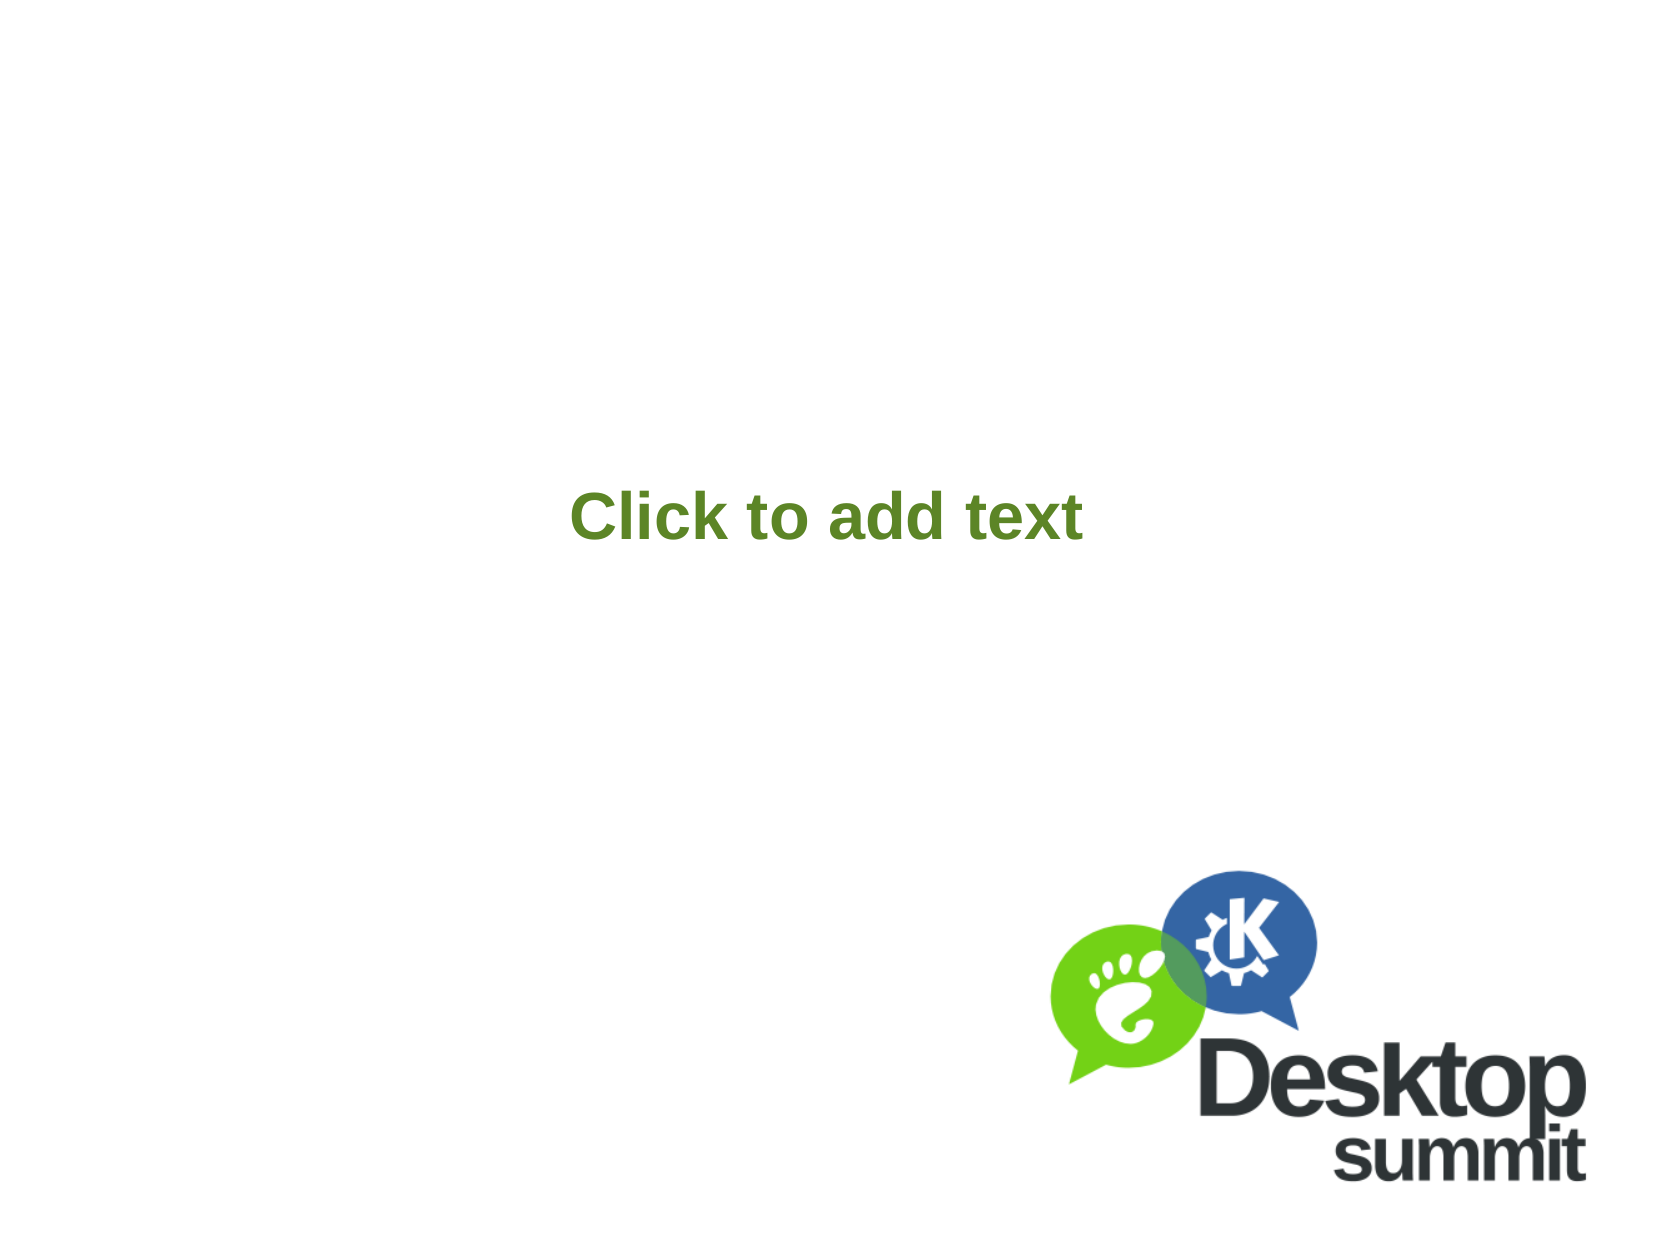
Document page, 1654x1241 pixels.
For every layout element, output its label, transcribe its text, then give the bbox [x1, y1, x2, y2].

picture [1010, 817, 1637, 1235]
text_box Click to add text [82, 470, 1571, 564]
